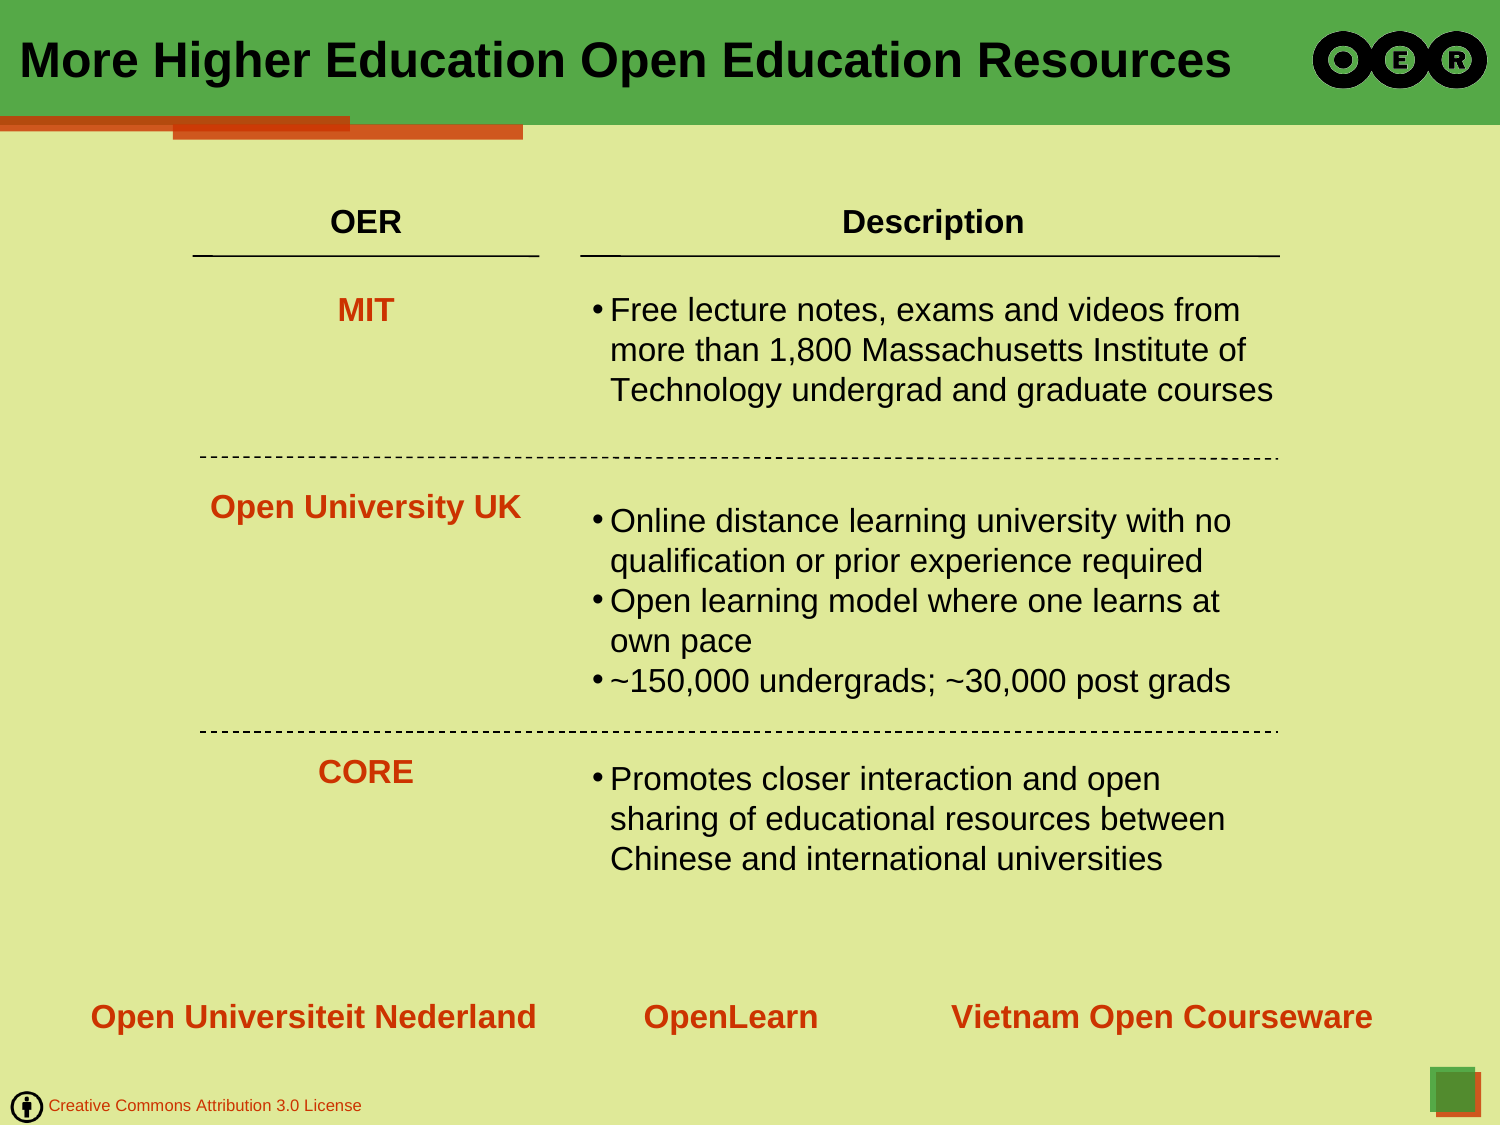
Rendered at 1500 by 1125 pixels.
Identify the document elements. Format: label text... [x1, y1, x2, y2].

text_box CORE [189, 742, 543, 799]
text_box OER [189, 192, 543, 249]
text_box MIT [189, 280, 543, 337]
text_box More Higher Education Open Education Resources [4, 27, 1293, 97]
picture [1306, 31, 1494, 94]
text_box Description [577, 192, 1290, 249]
text_box Vietnam Open Courseware [924, 987, 1401, 1043]
text_box Open University UK [189, 477, 543, 533]
text_box OpenLearn [576, 987, 924, 1043]
text_box Free lecture notes, exams and videos from more than 1,800 Massachusetts Institute of Technology undergrad and graduate courses [577, 280, 1290, 417]
picture [7, 1088, 46, 1125]
text_box Online distance learning university with no qualification or prior experience required Open learning model where one learns at own pace ~150,000 undergrads; ~30,000 post grads [577, 491, 1290, 707]
text_box Promotes closer interaction and open sharing of educational resources between Chinese and international universities [577, 749, 1290, 885]
text_box Open Universiteit Nederland [62, 987, 576, 1043]
